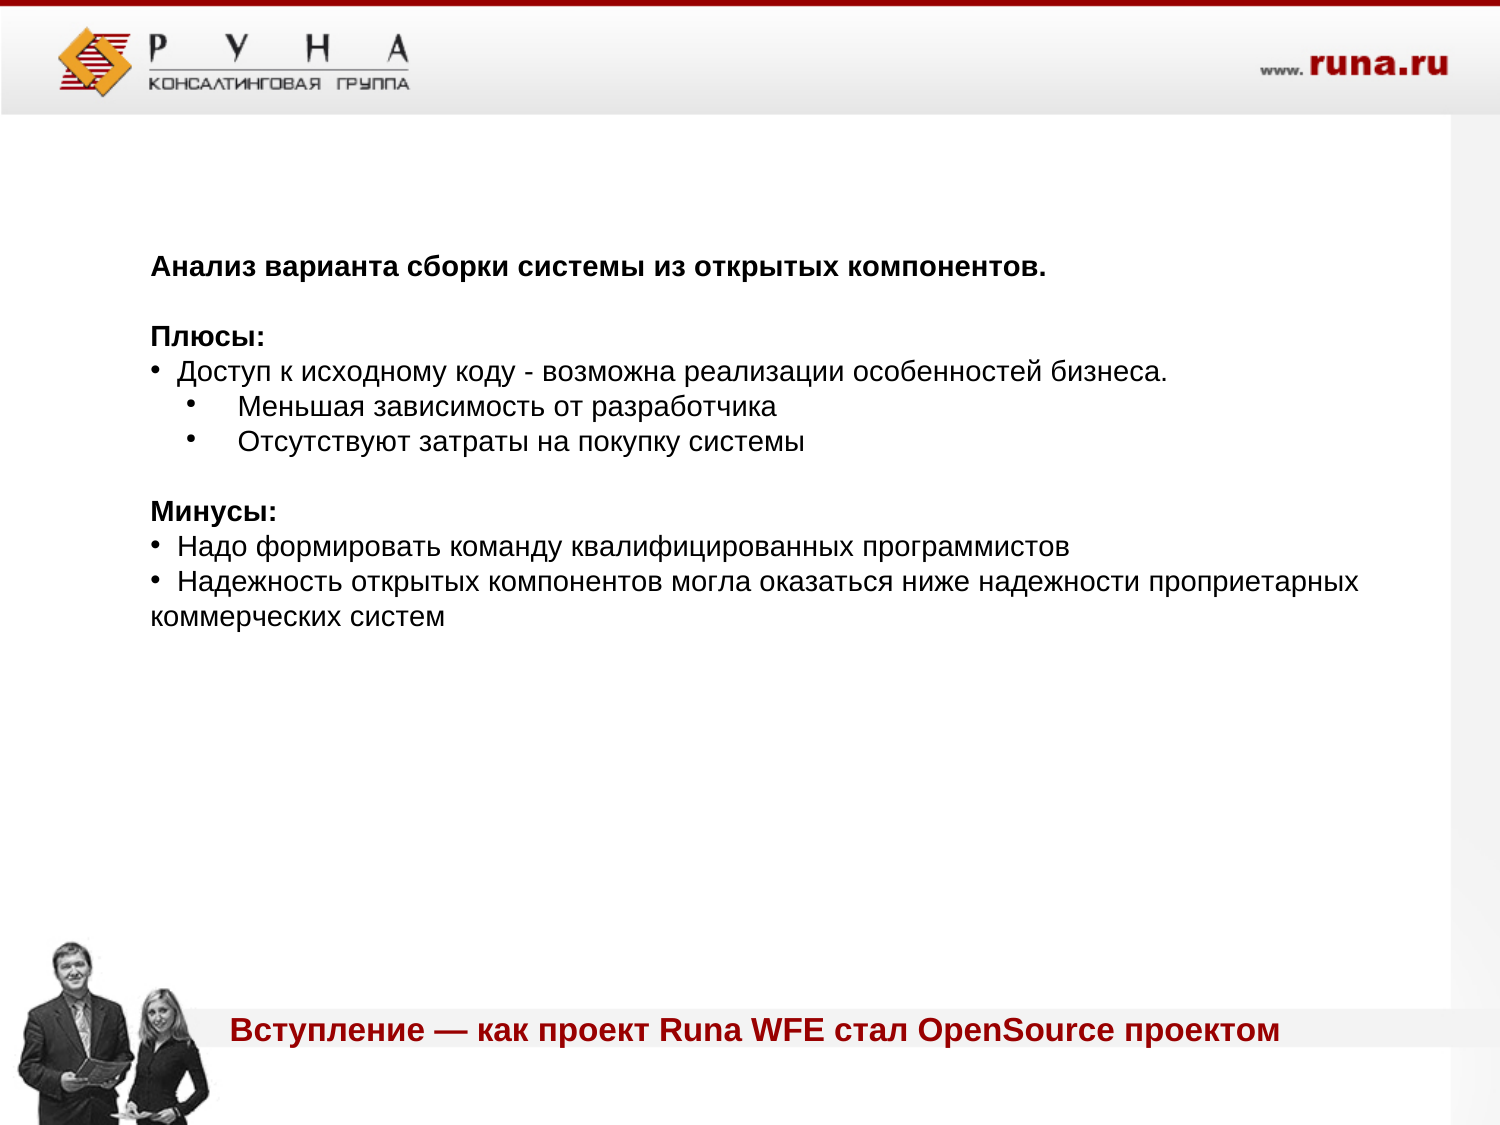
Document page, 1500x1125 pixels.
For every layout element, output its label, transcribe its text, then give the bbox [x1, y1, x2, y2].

text_box Вступление — как проект Runa WFE стал OpenSource проектом [159, 1000, 1353, 1048]
text_box Анализ варианта сборки системы из открытых компонентов. Плюсы: Доступ к исходному коду - возможна реализации особенностей бизнеса. Меньшая зависимость от разработчика Отсутствуют затраты на покупку системы Минусы: Надо формировать команду квалифицированных программистов Надежность открытых компонентов могла оказаться ниже надежности проприетарных коммерческих систем [135, 239, 1377, 640]
picture [0, 0, 1500, 1125]
